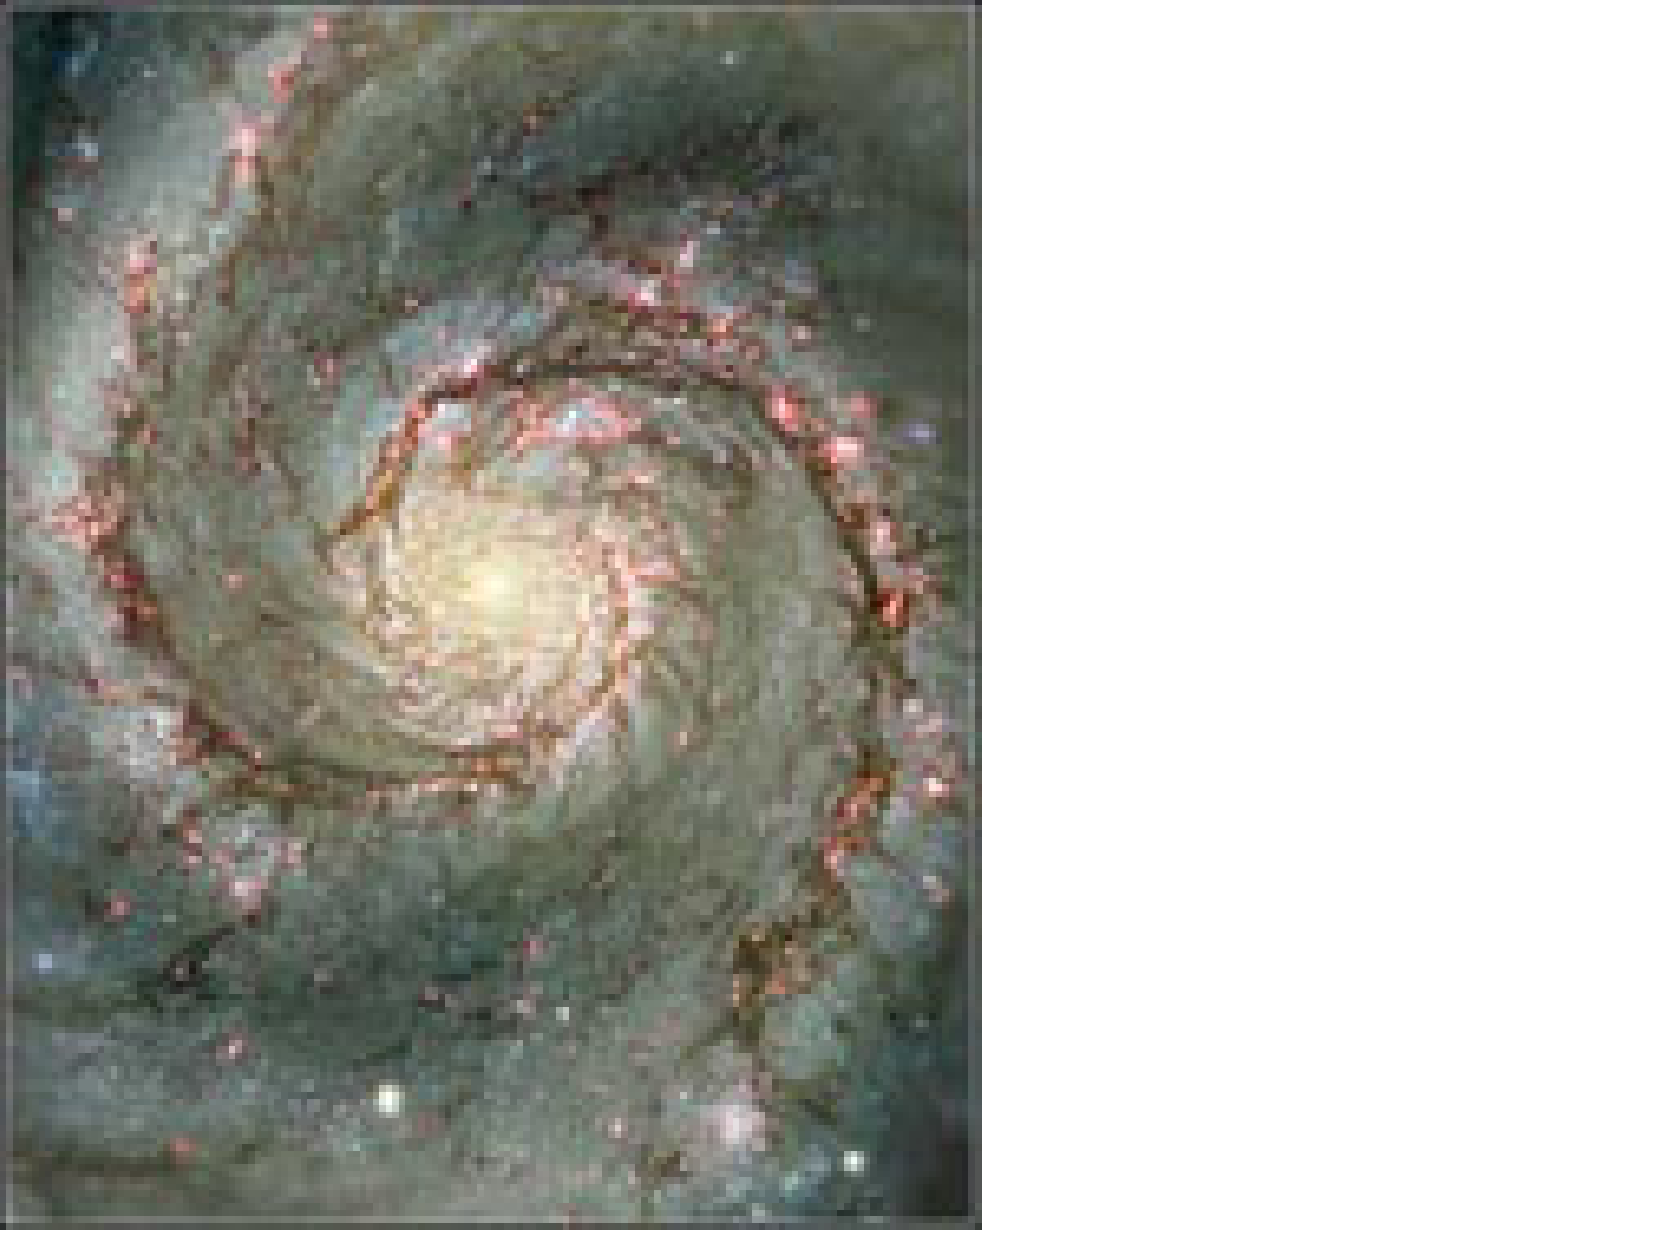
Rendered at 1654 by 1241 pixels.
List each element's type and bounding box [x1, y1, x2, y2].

picture [0, 0, 982, 1231]
